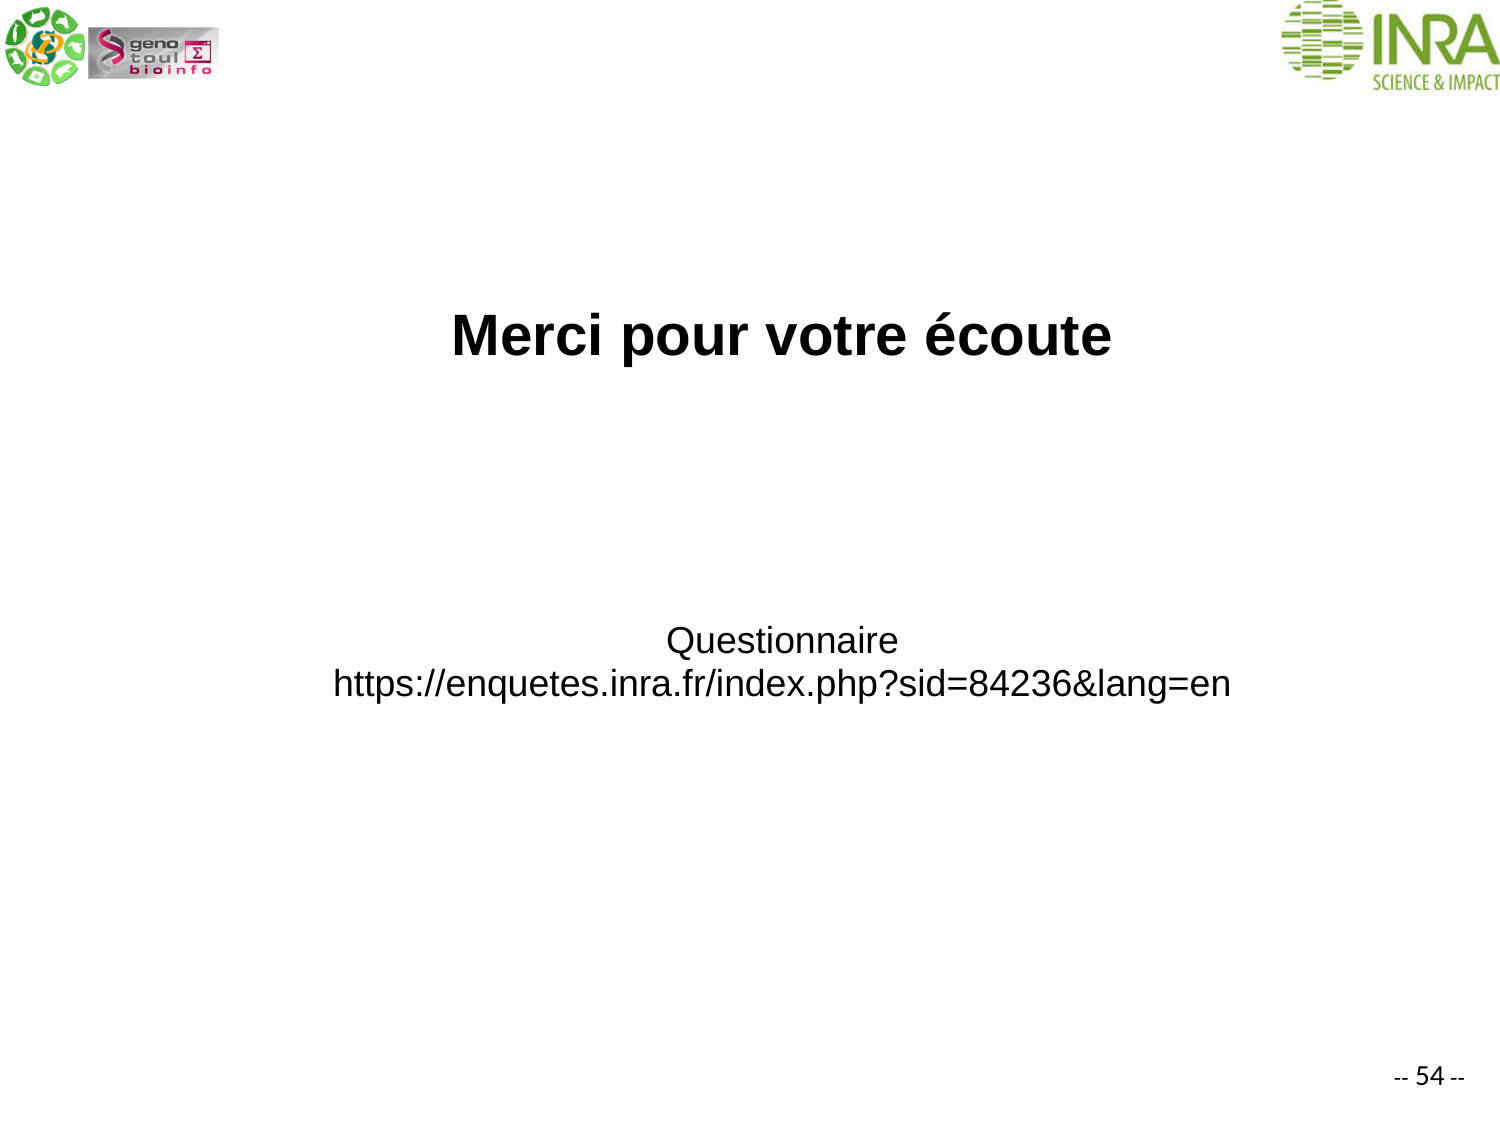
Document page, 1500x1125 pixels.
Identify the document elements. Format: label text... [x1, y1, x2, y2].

picture [5, 7, 85, 86]
text_box Merci pour votre écoute Questionnaire https://enquetes.inra.fr/index.php?sid=84236&lang=en [159, 295, 1406, 720]
picture [1281, 0, 1500, 110]
picture [88, 27, 219, 79]
